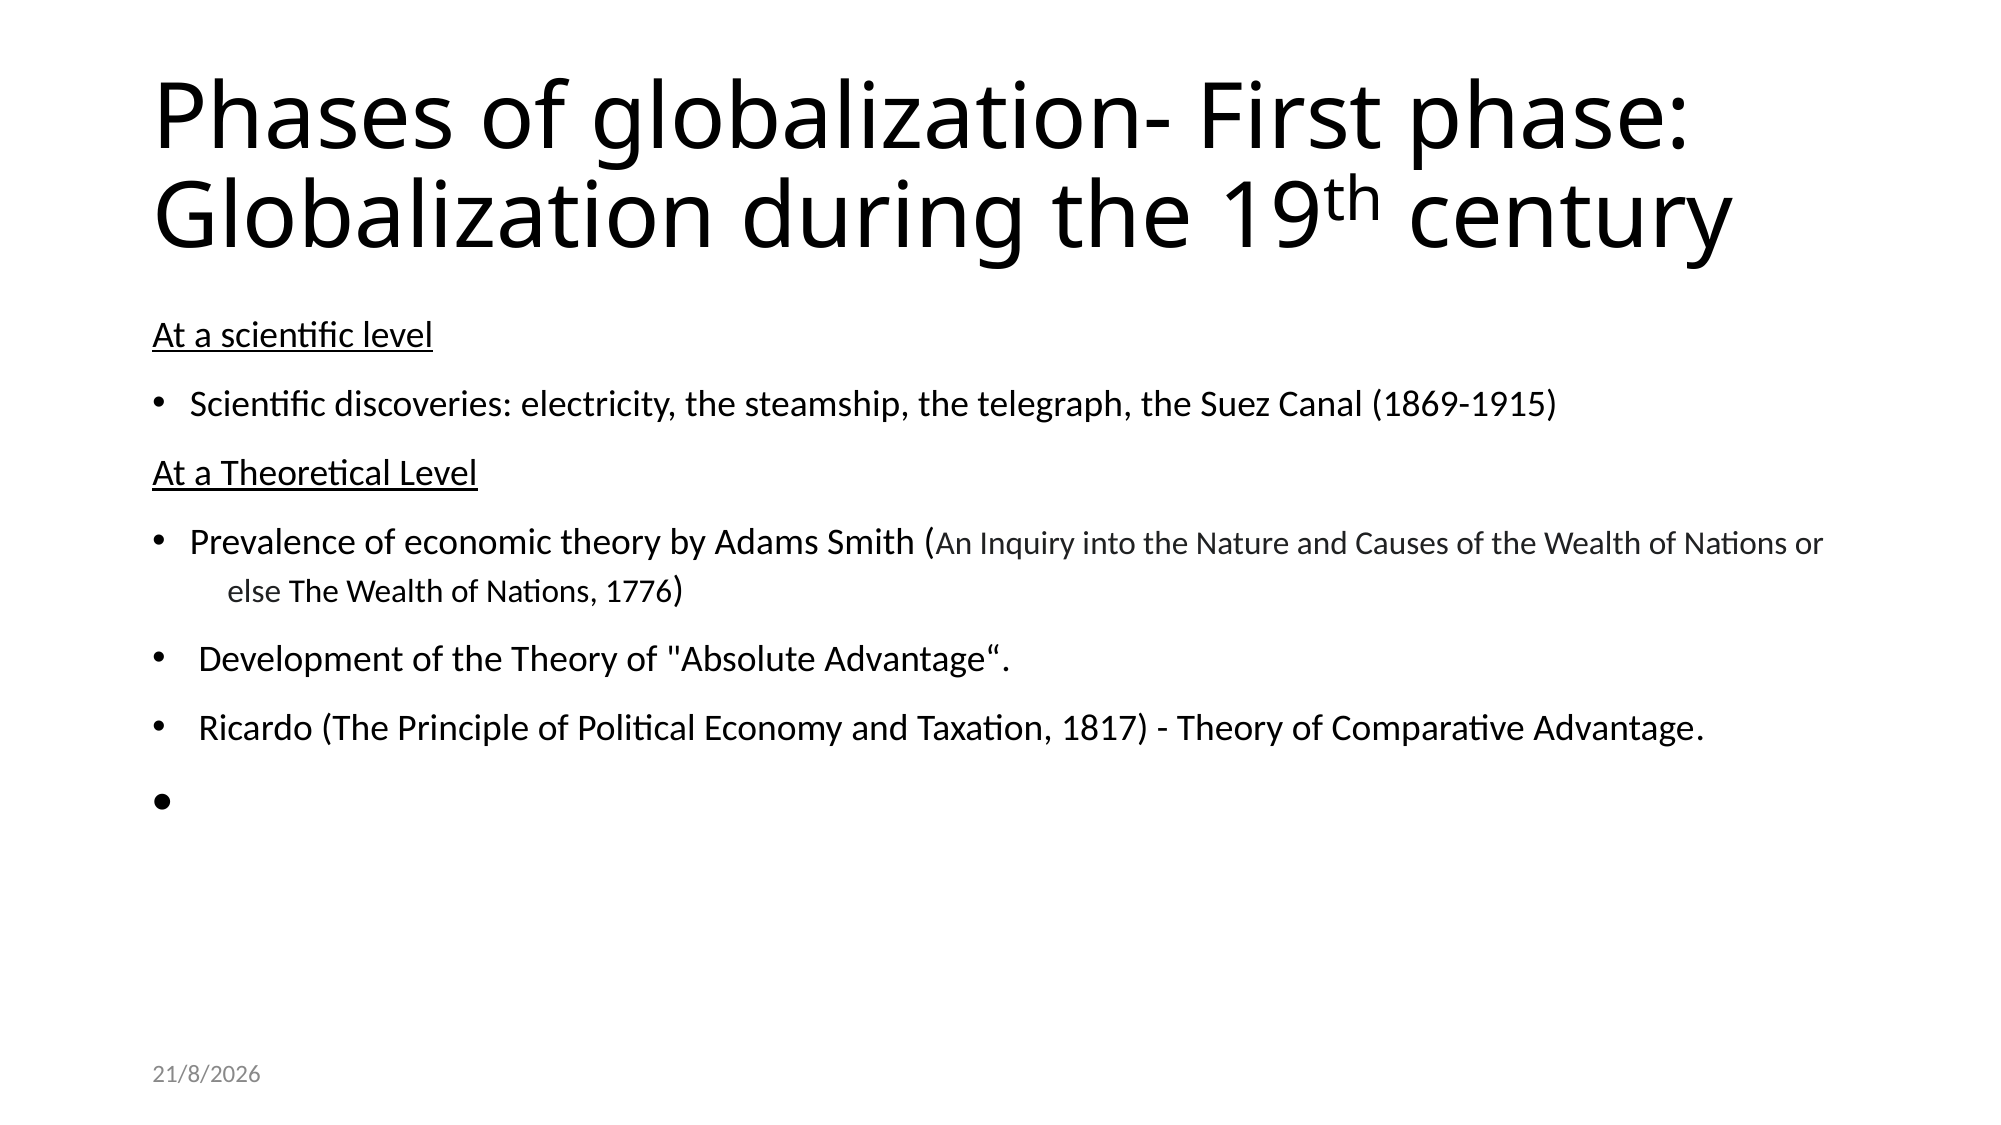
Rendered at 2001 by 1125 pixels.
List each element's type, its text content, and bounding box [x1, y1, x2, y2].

title Phases of globalization- First phase: Globalization during the 19th century [137, 59, 1863, 278]
list At a scientific level Scientific discoveries: electricity, the steamship, the telegraph, the Suez Canal (1869-1915) At a Theoretical Level Prevalence of economic theory by Adams Smith (An Inquiry into the Nature and Causes of the Wealth of Nations or else The Wealth of Nations, 1776) Development of the Theory of "Absolute Advantage“. Ricardo (The Principle of Political Economy and Taxation, 1817) - Theory of Comparative Advantage. [137, 299, 1863, 1014]
text_box 15/3/2022 [137, 1042, 588, 1103]
